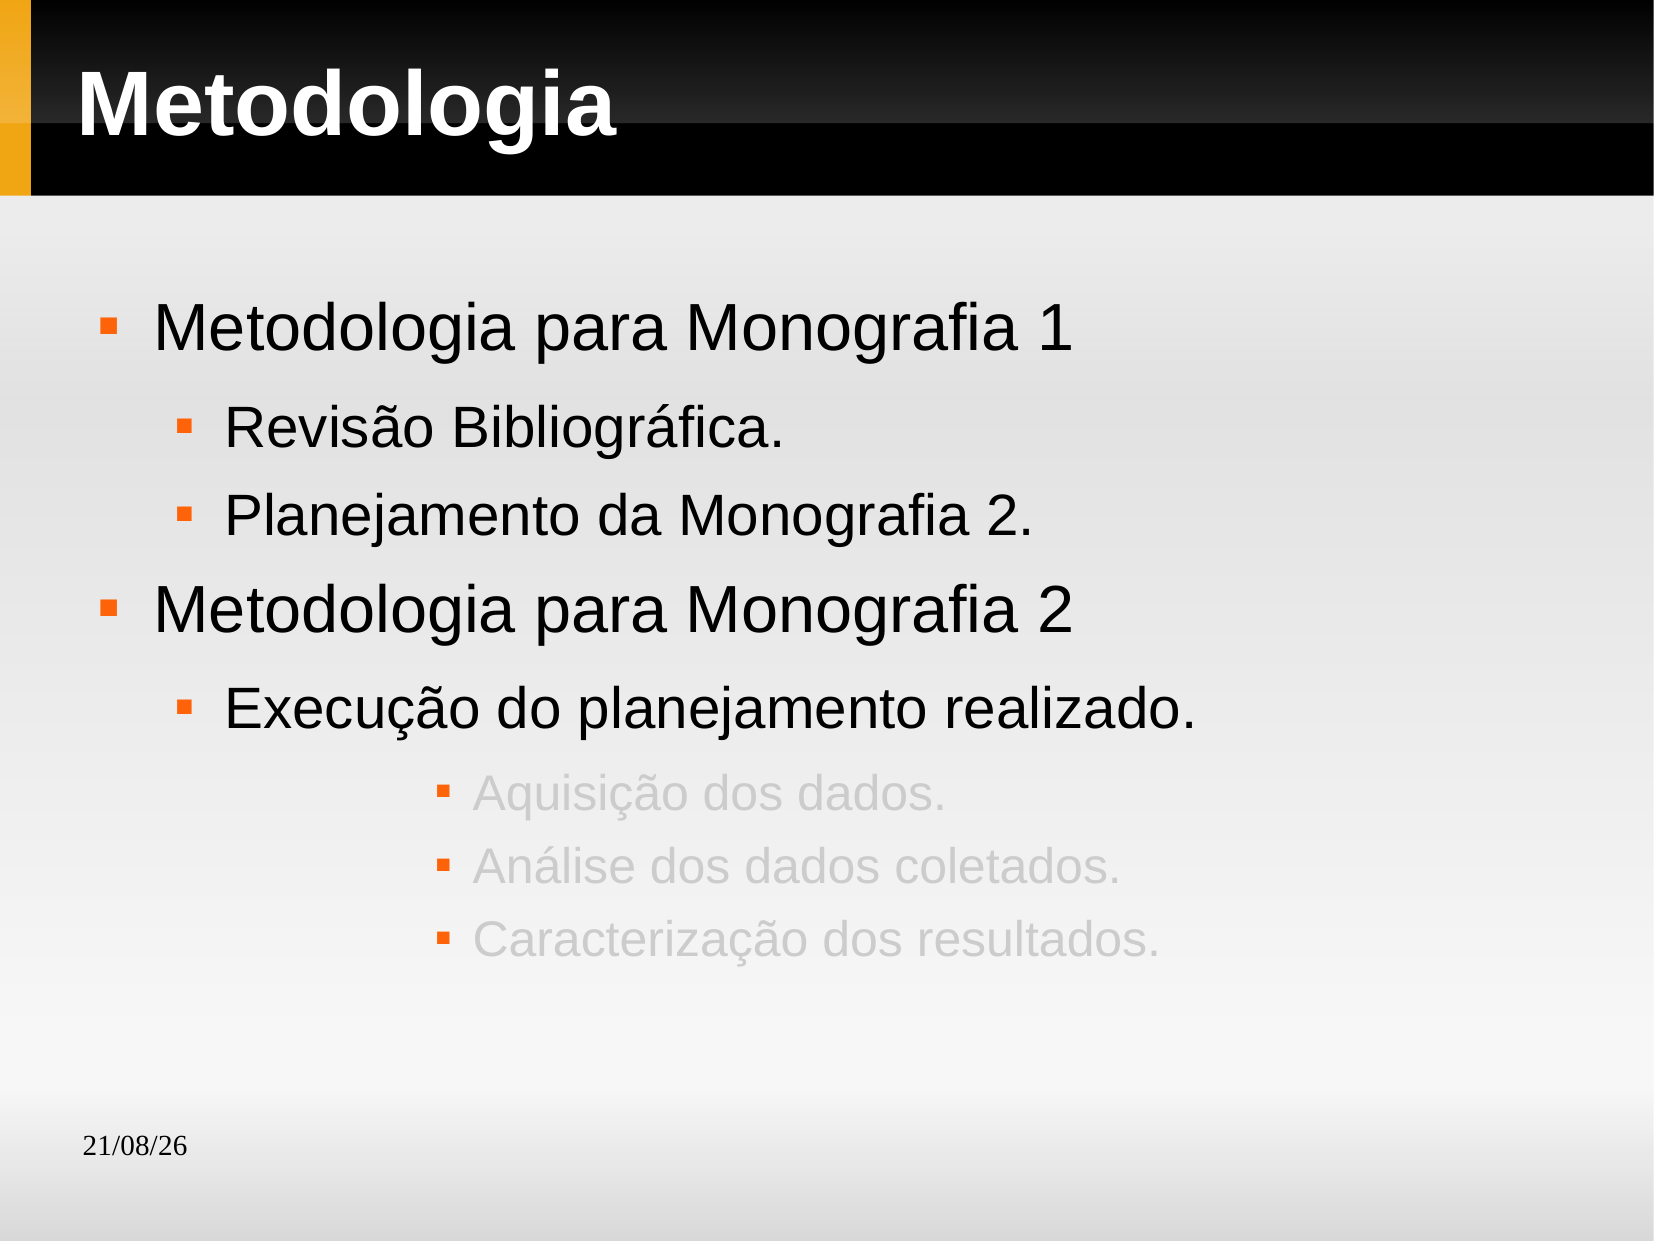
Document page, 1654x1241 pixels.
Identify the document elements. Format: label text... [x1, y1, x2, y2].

list Metodologia para Monografia 1 Revisão Bibliográfica. Planejamento da Monografia 2. Metodologia para Monografia 2 Execução do planejamento realizado. Aquisição dos dados. Análise dos dados coletados. Caracterização dos resultados. [82, 290, 1571, 1094]
title Metodologia [76, 7, 1565, 200]
picture [0, 0, 1654, 1241]
